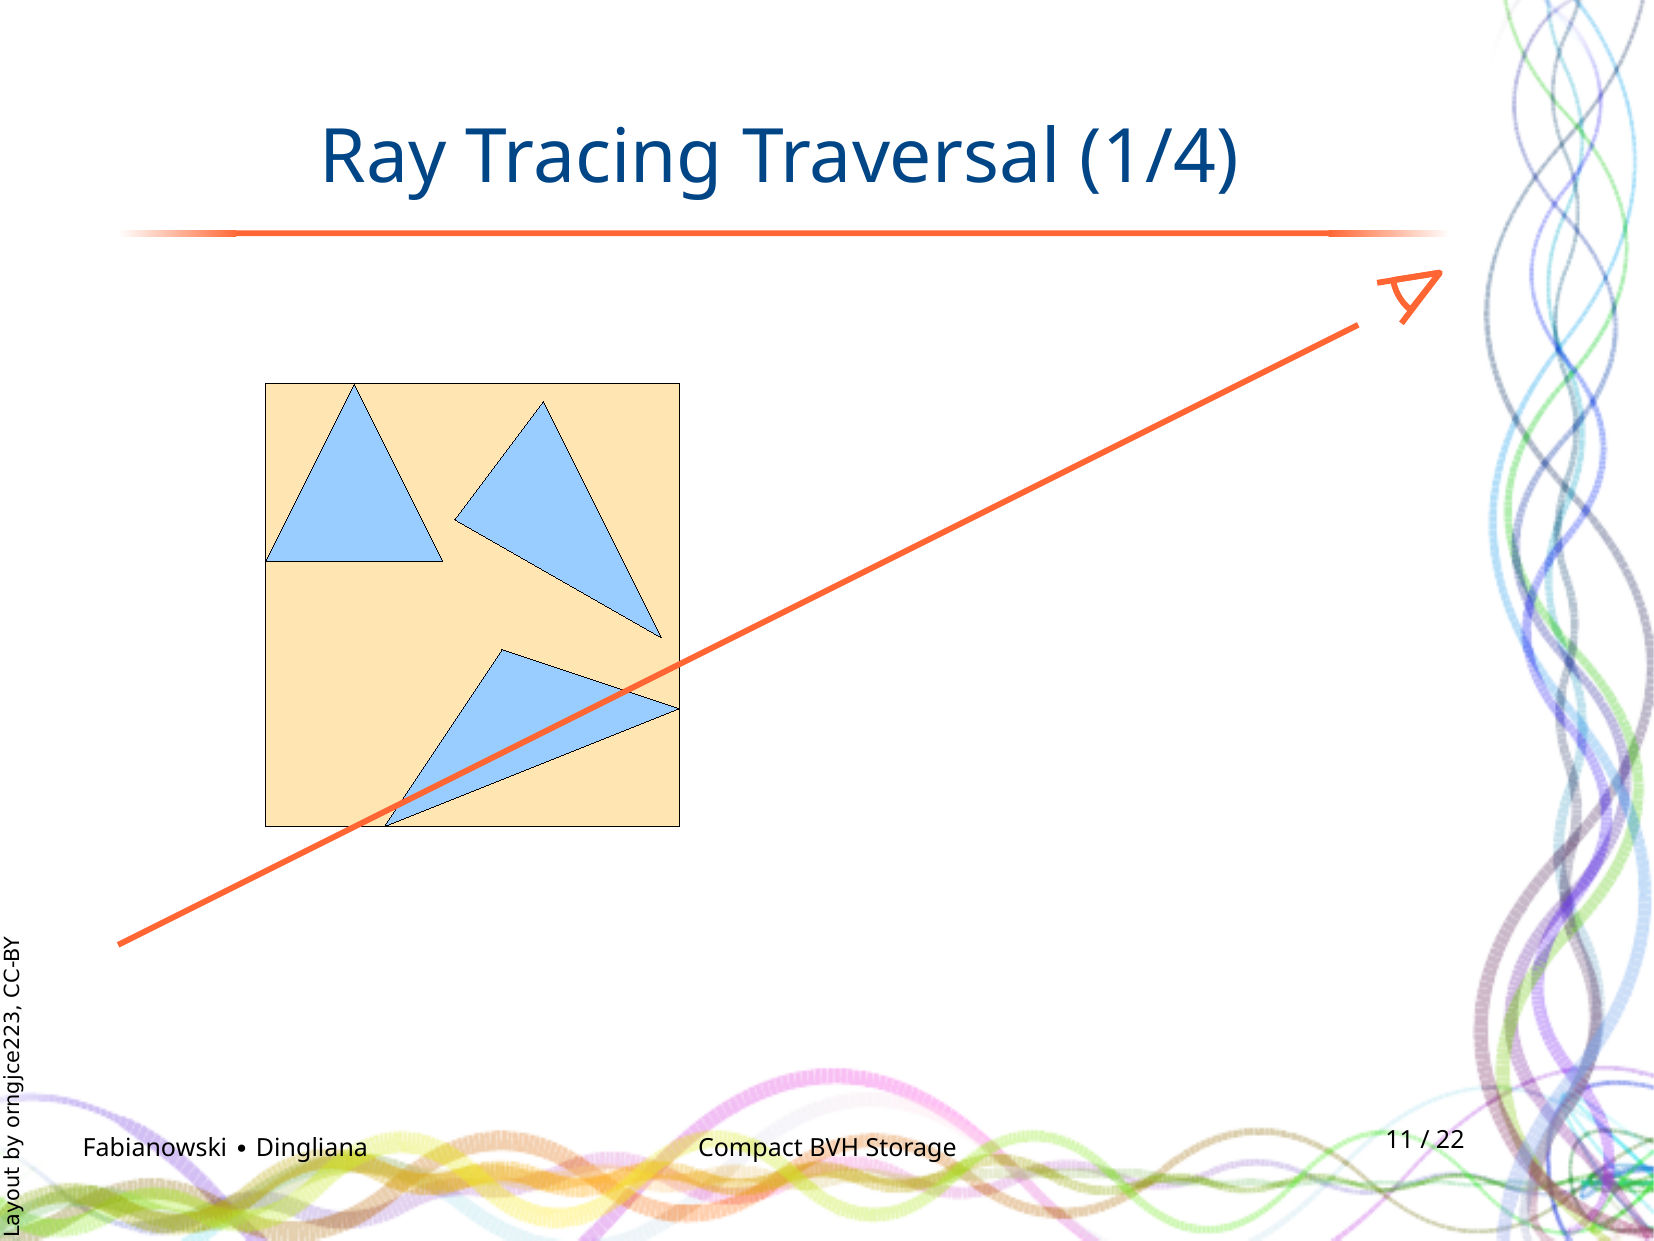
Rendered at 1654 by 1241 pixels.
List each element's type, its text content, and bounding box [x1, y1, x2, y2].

text_box [363, 668, 680, 827]
title Ray Tracing Traversal (1/4) [82, 56, 1477, 250]
text_box [265, 383, 680, 827]
text_box 11 / 22 [1346, 1122, 1477, 1153]
picture [0, 0, 1654, 1241]
